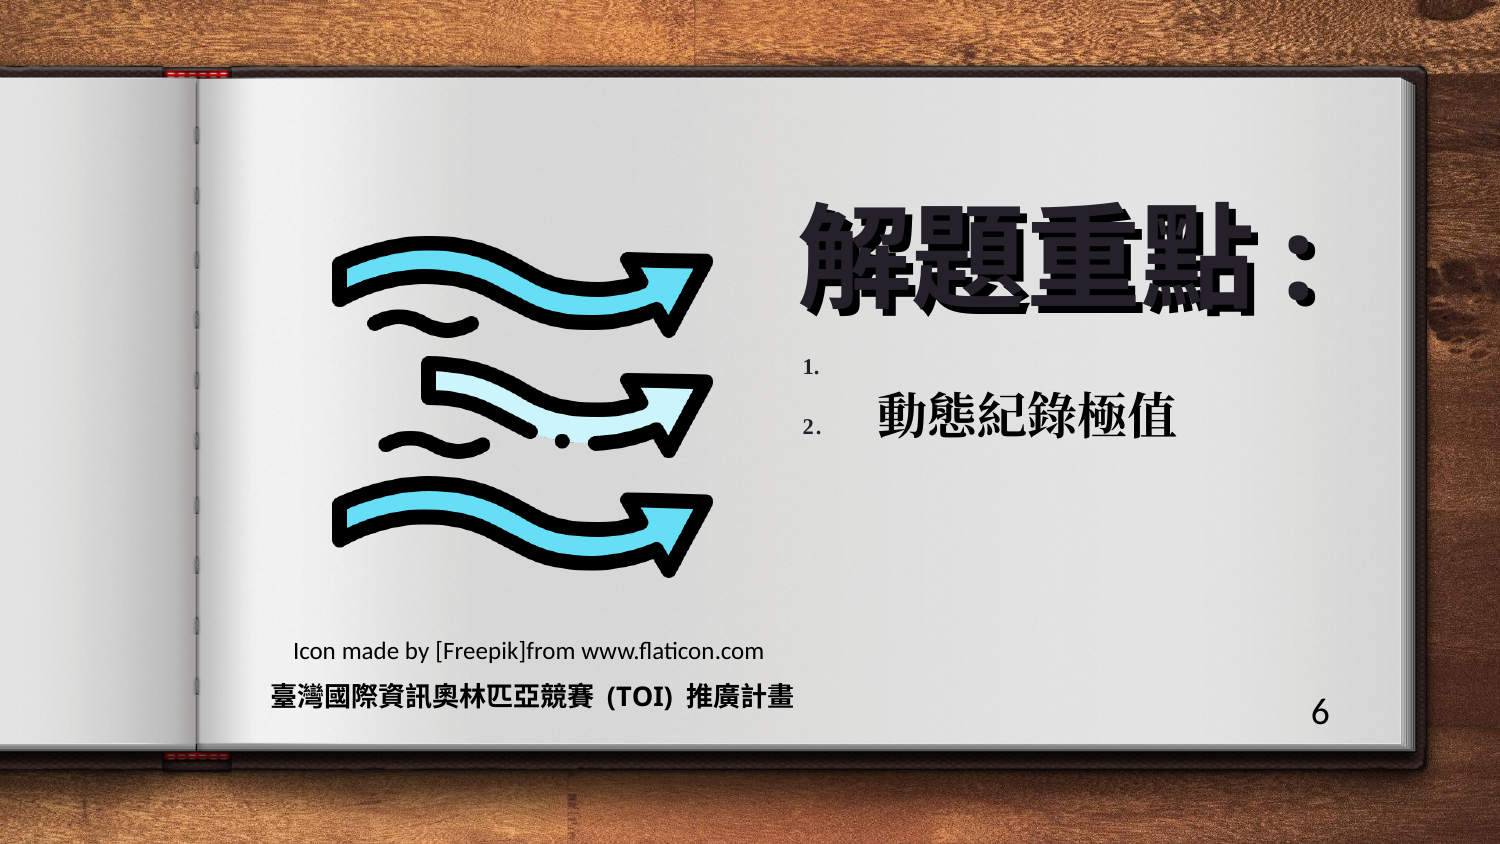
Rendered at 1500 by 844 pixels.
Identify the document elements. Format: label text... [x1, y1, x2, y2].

text_box [1295, 672, 1386, 737]
title 解題重點: [782, 146, 1313, 338]
text_box Icon made by [Freepik]from www.flaticon.com [278, 627, 867, 672]
subtitle 動態紀錄極值 [787, 309, 1361, 584]
picture [332, 216, 713, 597]
